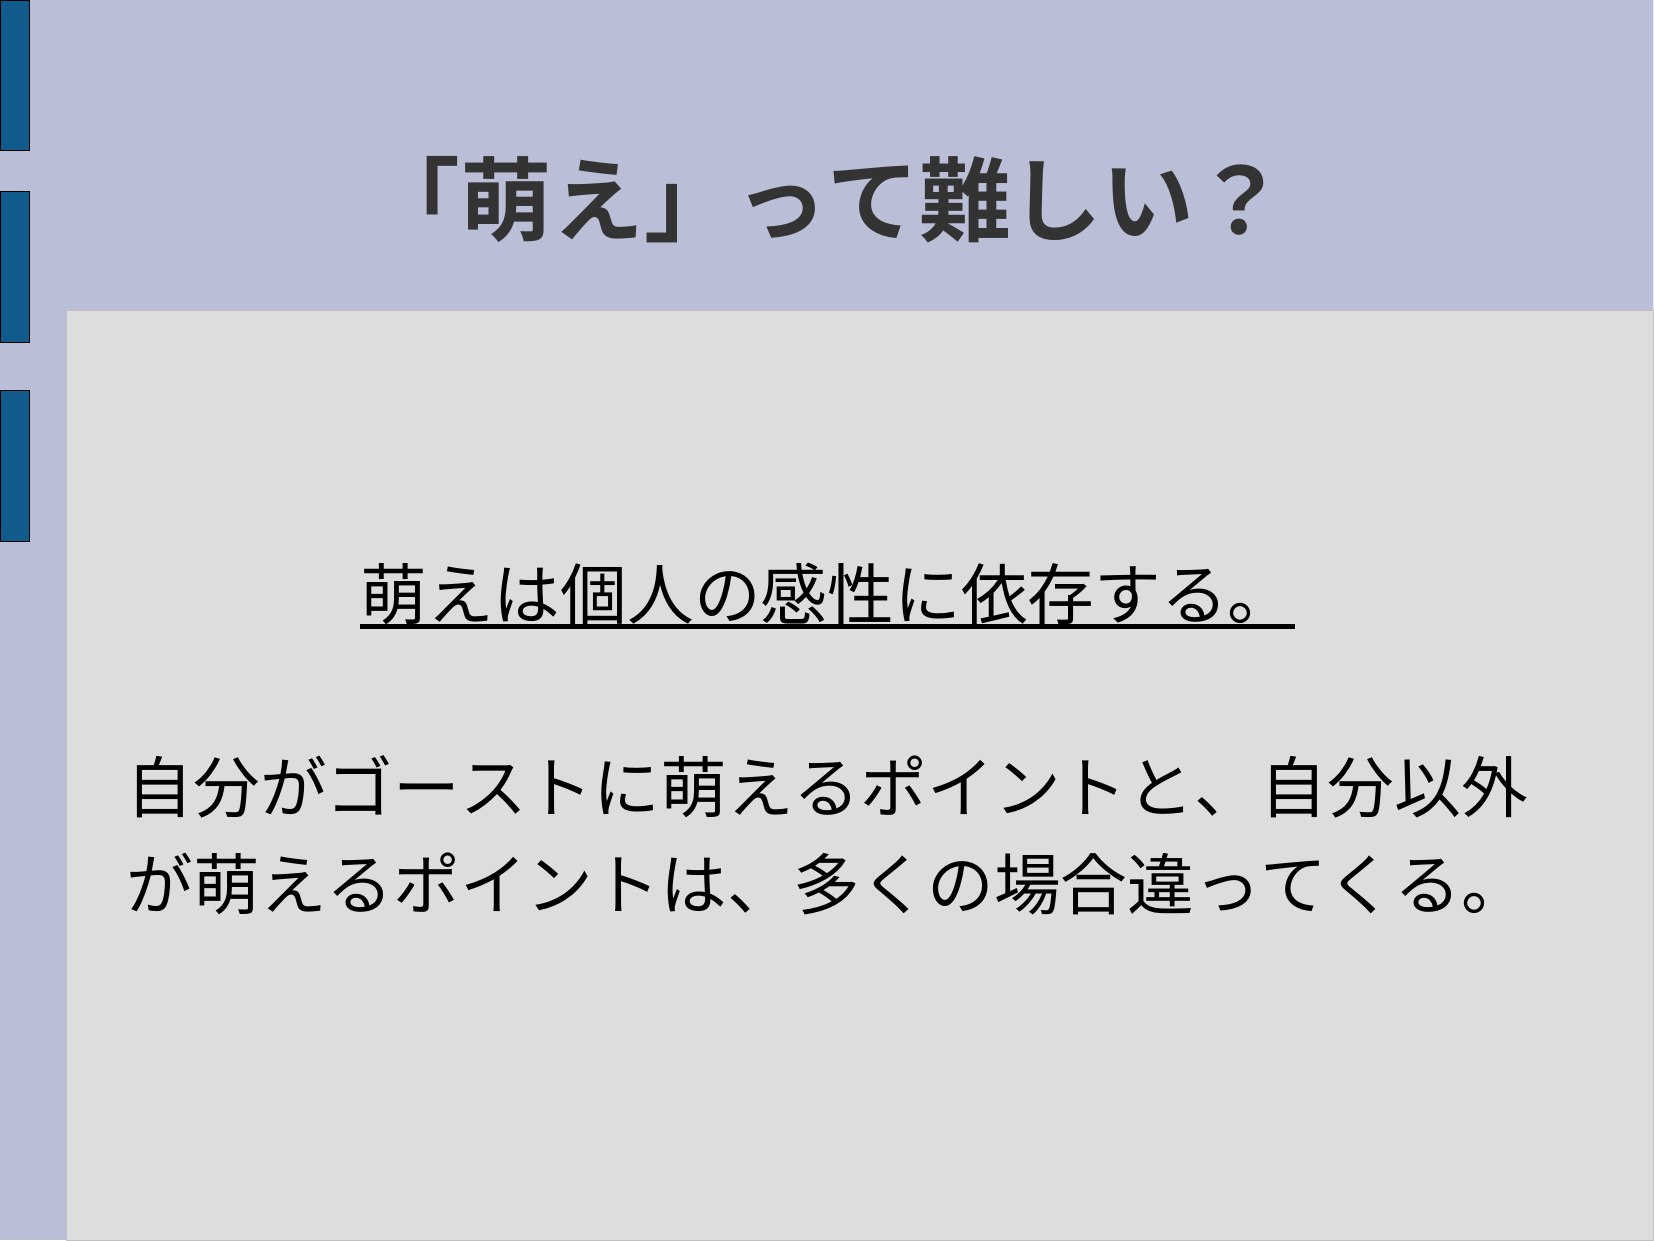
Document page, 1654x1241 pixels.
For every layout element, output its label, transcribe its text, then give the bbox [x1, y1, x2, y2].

title 「萌え」って難しい？ [121, 91, 1534, 299]
subtitle 萌えは個人の感性に依存する。 自分がゴーストに萌えるポイントと、自分以外が萌えるポイントは、多くの場合違ってくる。 [121, 344, 1534, 1127]
